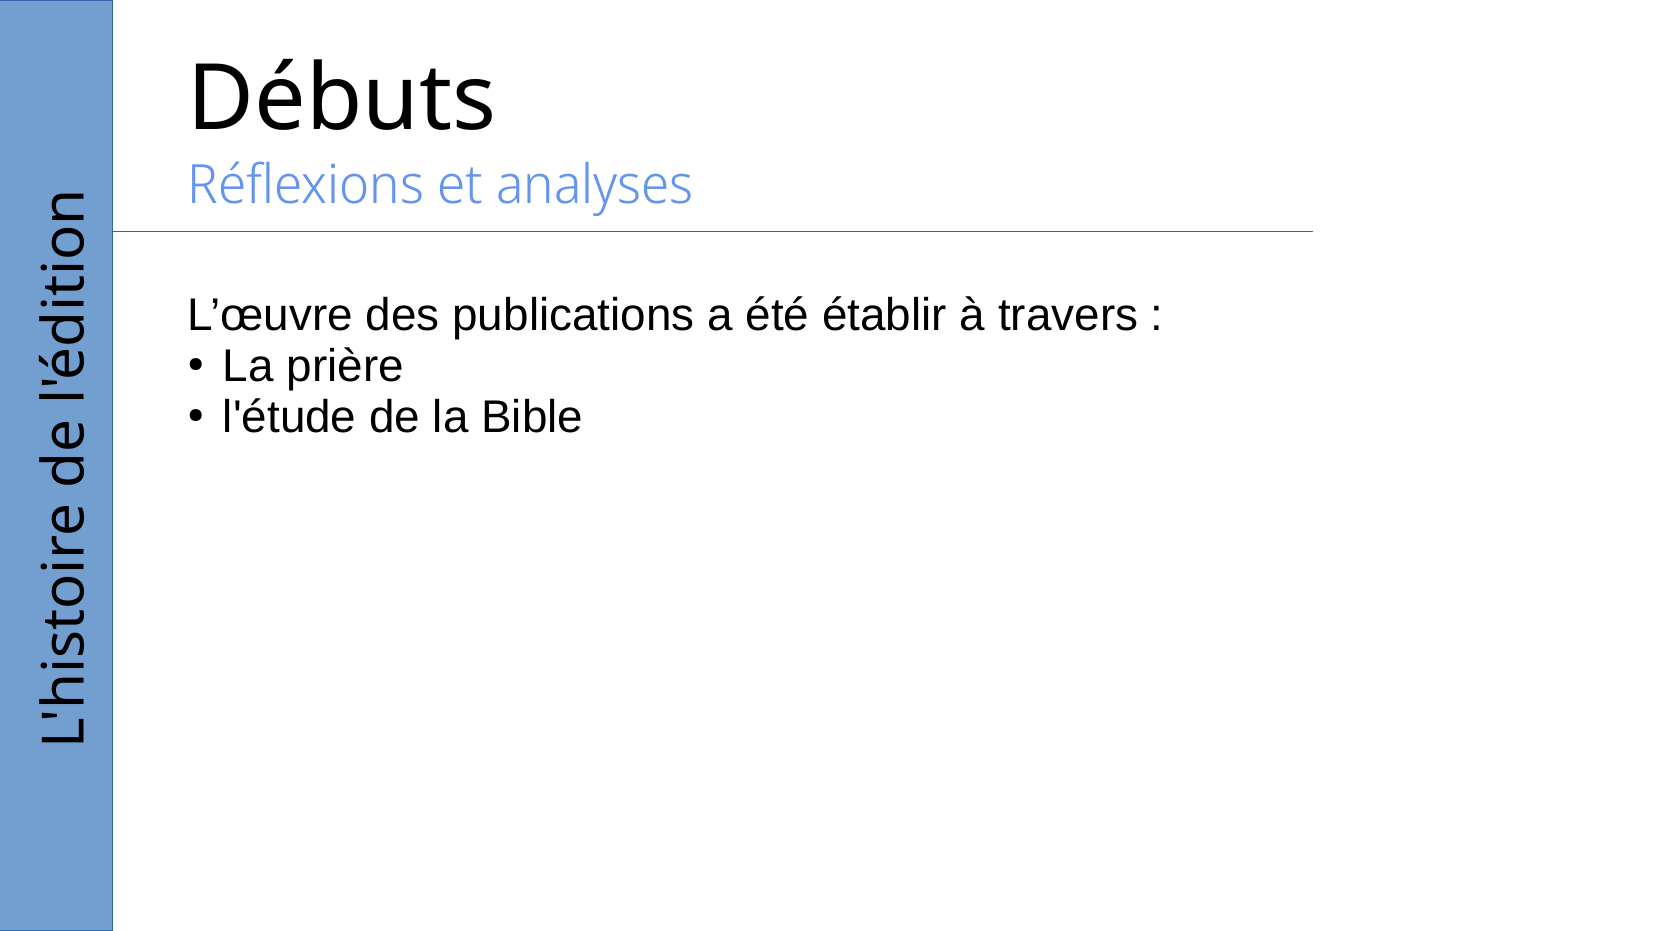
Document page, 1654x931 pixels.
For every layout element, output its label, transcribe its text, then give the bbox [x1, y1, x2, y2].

title Réflexions et analyses [187, 125, 1571, 239]
title Débuts [187, 33, 1571, 125]
text_box [0, 0, 113, 931]
text_box L'histoire de l'édition [13, 37, 105, 901]
subtitle L’œuvre des publications a été établir à travers : La prière l'étude de la Bible [187, 288, 1313, 863]
